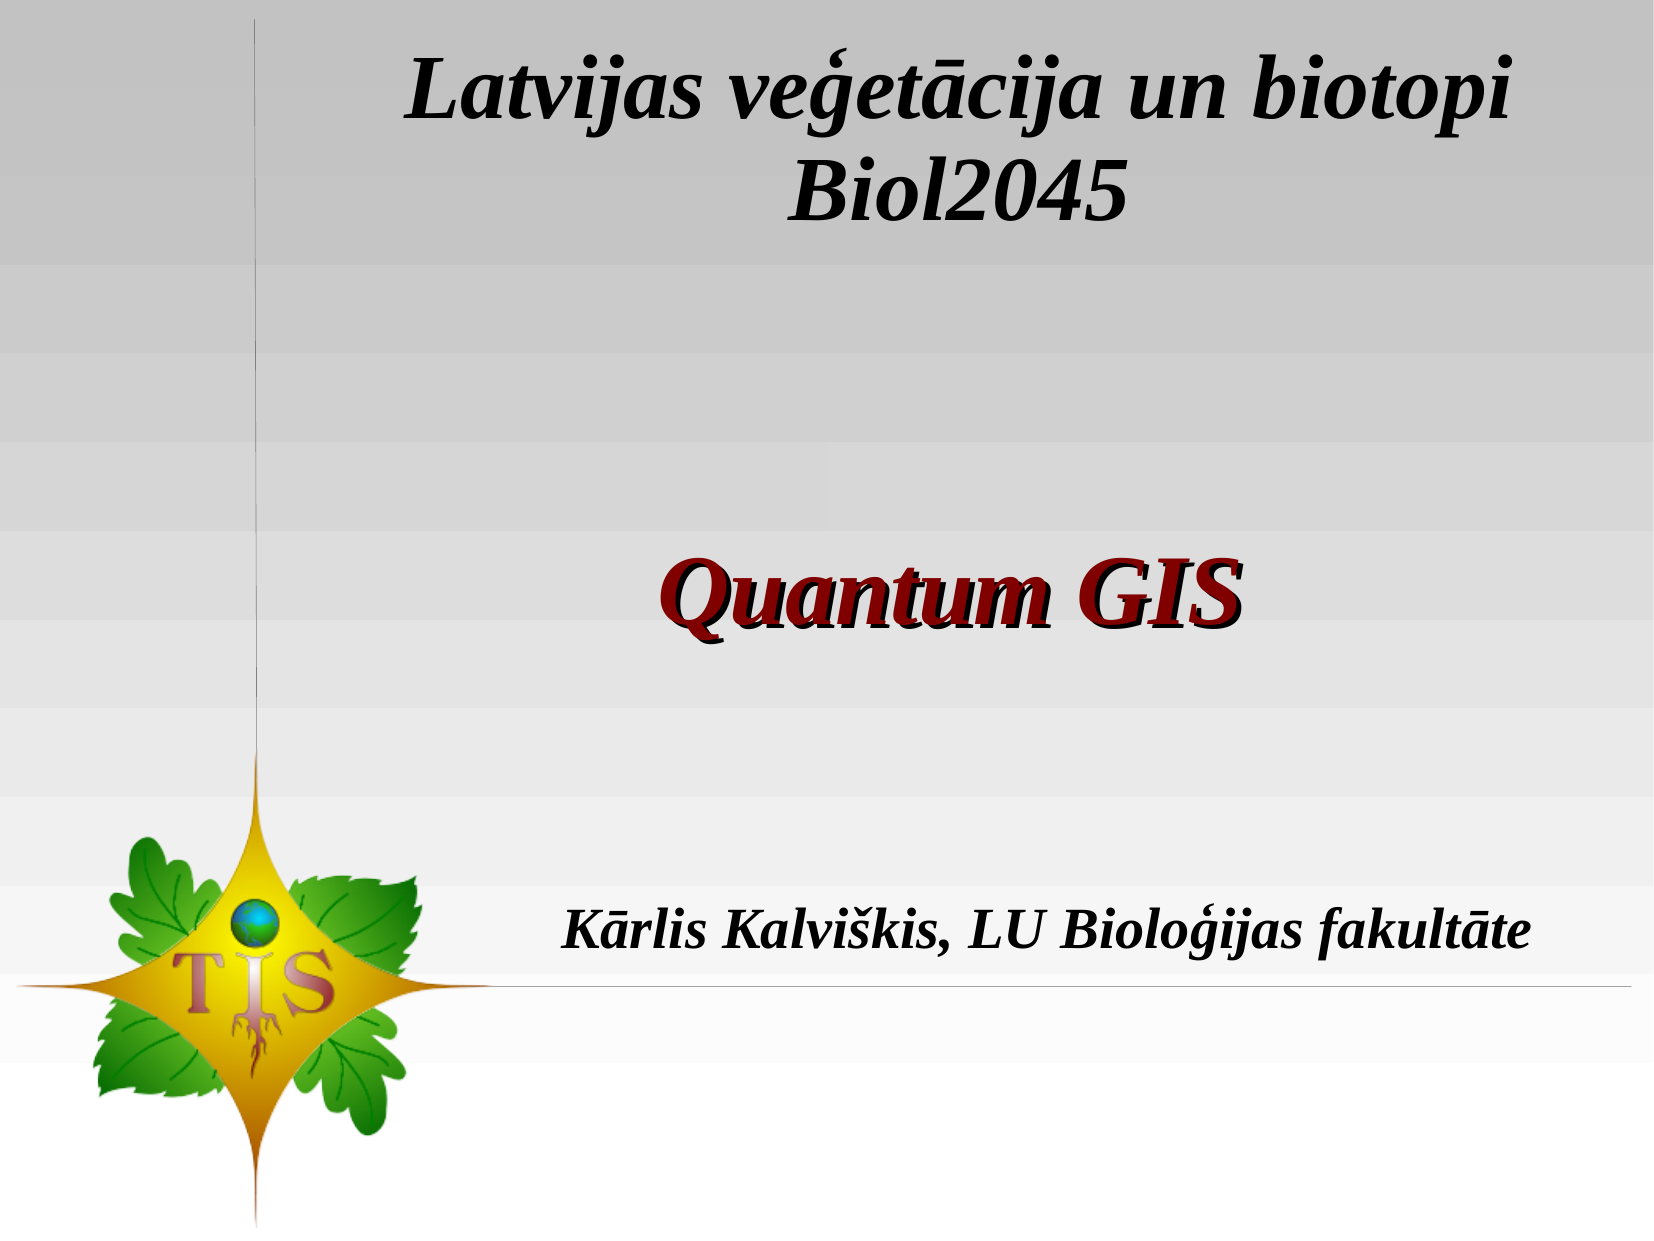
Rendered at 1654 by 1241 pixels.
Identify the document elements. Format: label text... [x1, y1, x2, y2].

picture [0, 0, 1654, 1241]
title Quantum GIS [295, 324, 1607, 857]
